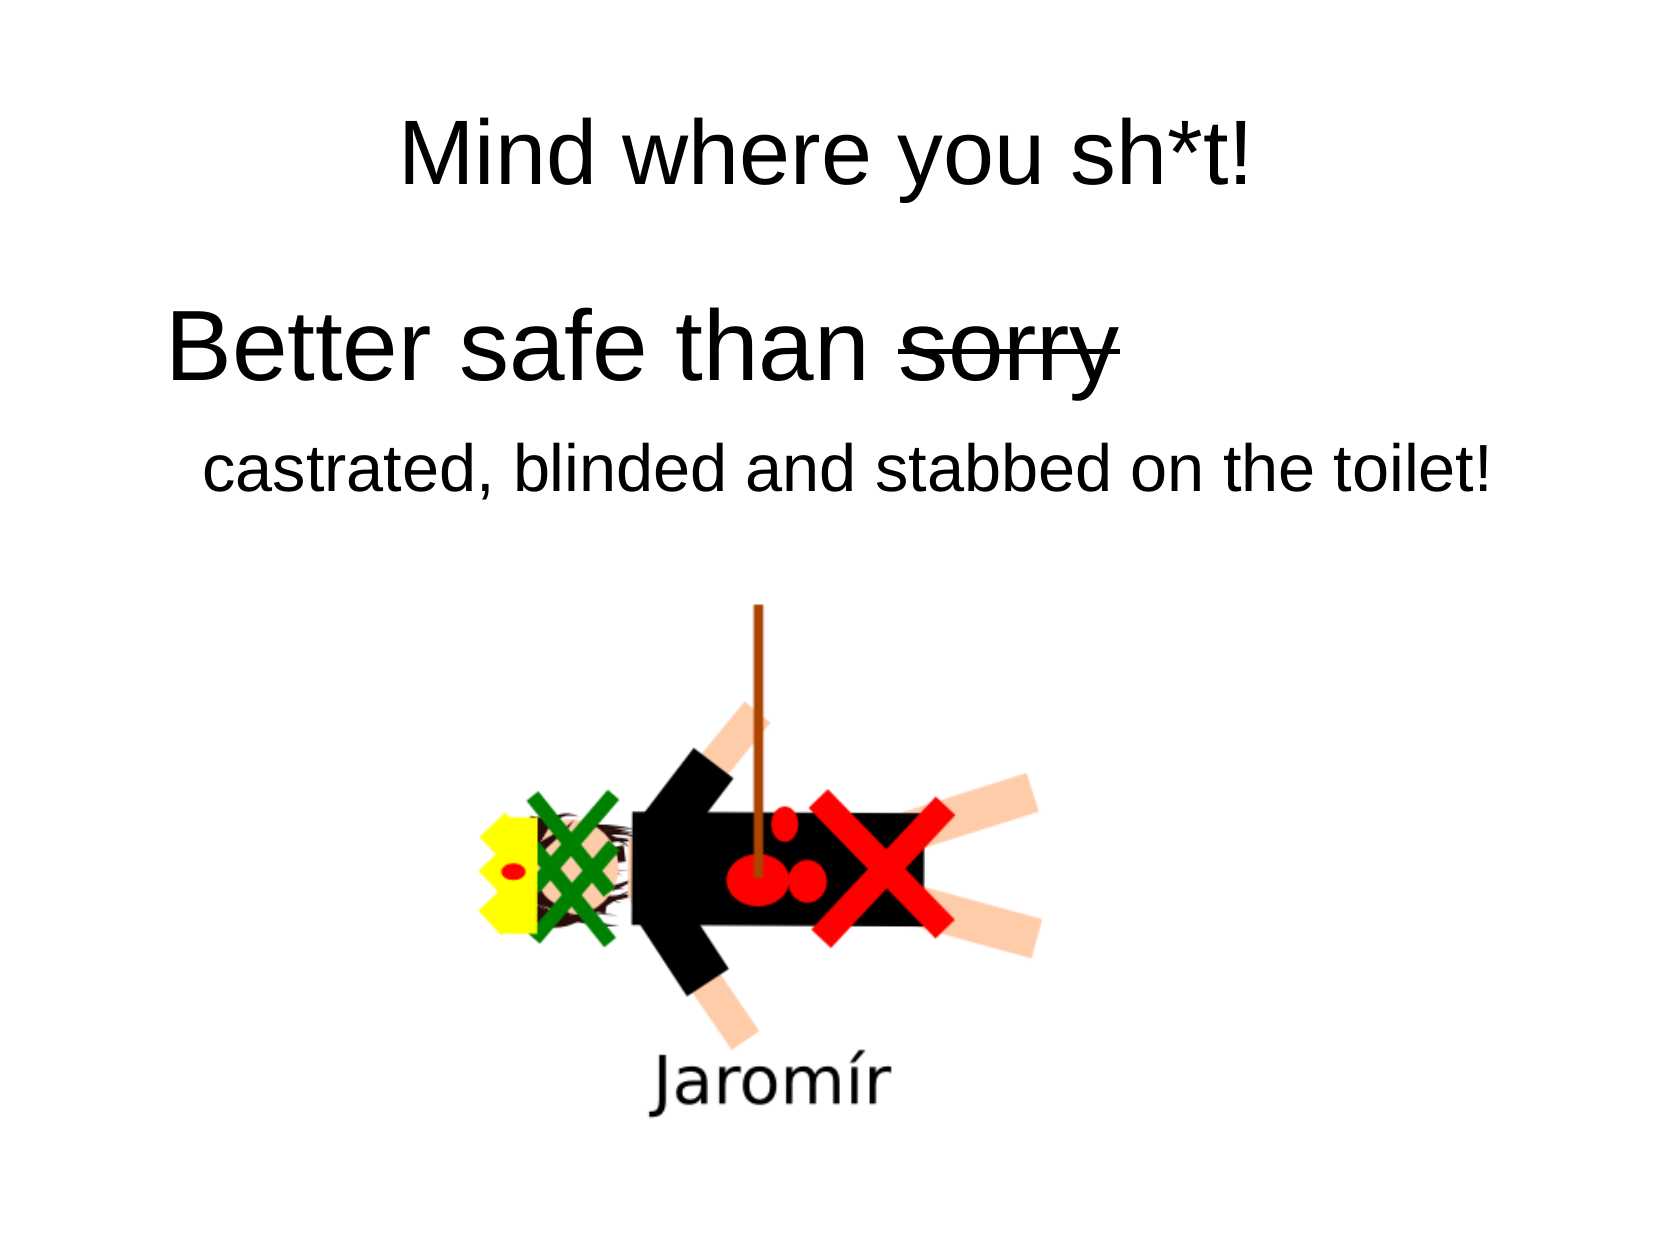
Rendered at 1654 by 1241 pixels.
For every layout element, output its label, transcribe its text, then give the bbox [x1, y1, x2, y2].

picture [356, 543, 1182, 1162]
list Better safe than sorry castrated, blinded and stabbed on the toilet! [94, 290, 1571, 634]
title Mind where you sh*t! [82, 49, 1571, 257]
